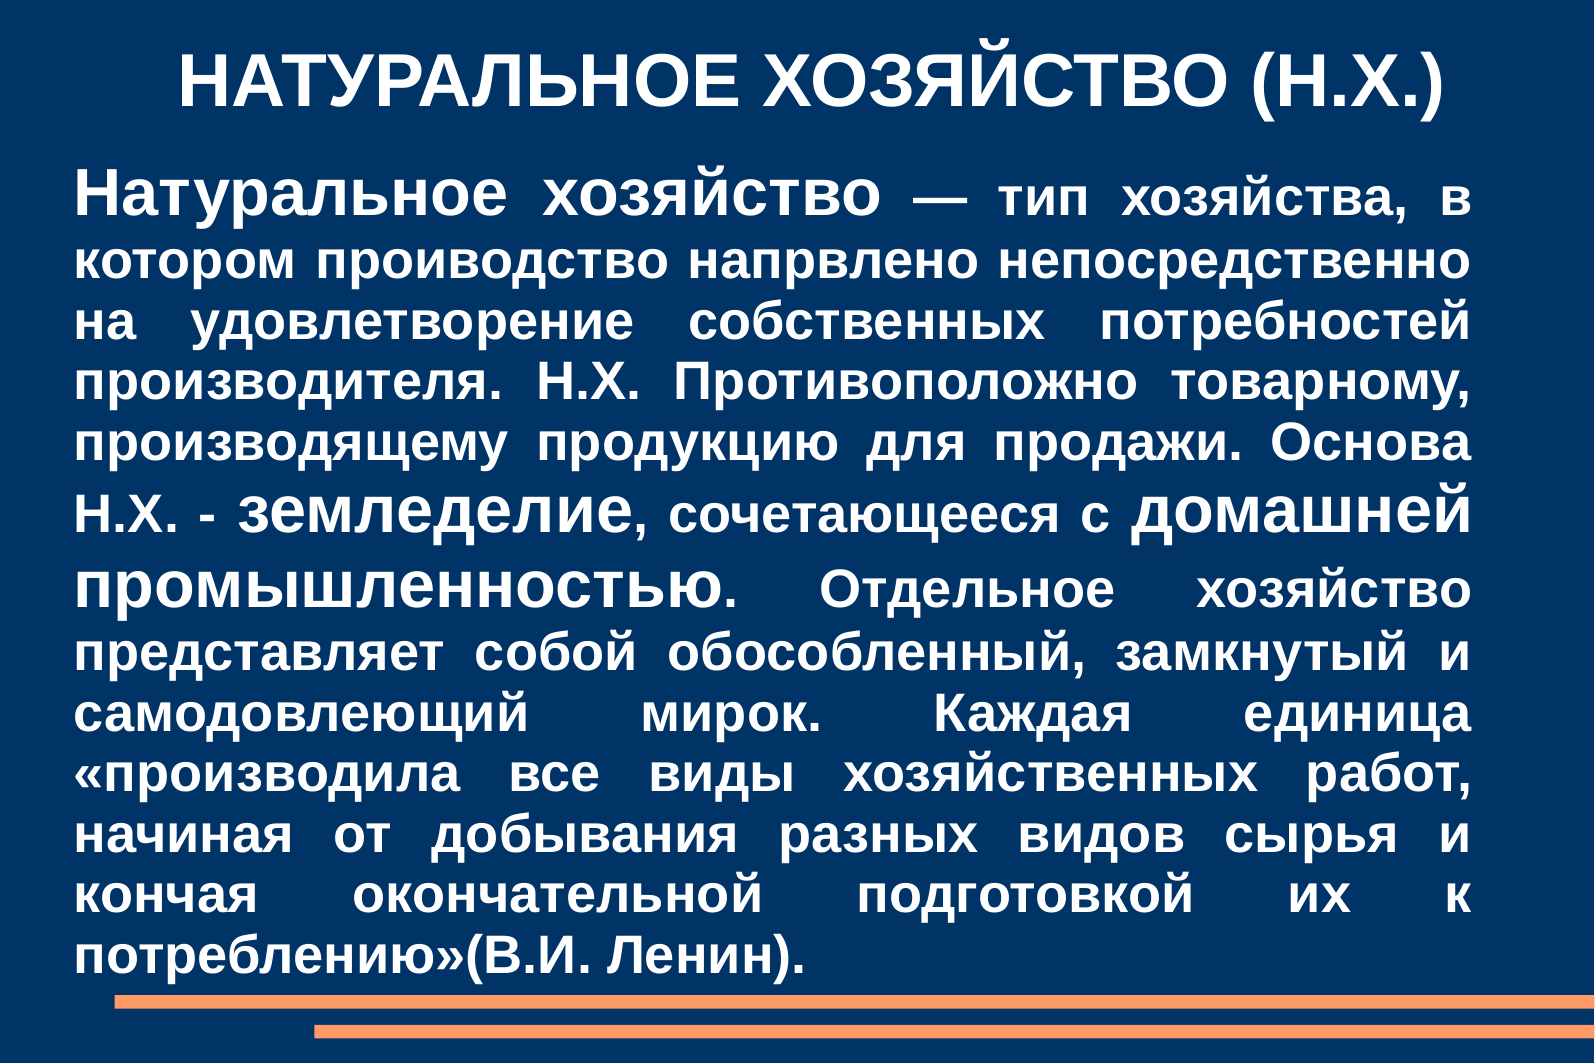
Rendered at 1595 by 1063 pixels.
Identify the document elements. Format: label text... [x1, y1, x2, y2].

text_box Натуральное хозяйство — тип хозяйства, в котором проиводство напрвлено непосредственно на удовлетворение собственных потребностей производителя. Н.Х. Противоположно товарному, производящему продукцию для продажи. Основа Н.Х. - земледелие, сочетающееся с домашней промышленностью. Отдельное хозяйство представляет собой обособленный, замкнутый и самодовлеющий мирок. Каждая единица «производила все виды хозяйственных работ, начиная от добывания разных видов сырья и кончая окончательной подготовкой их к потреблению»(В.И. Ленин). [59, 147, 1489, 1007]
text_box НАТУРАЛЬНОЕ ХОЗЯЙСТВО (Н.Х.) [118, 30, 1506, 178]
